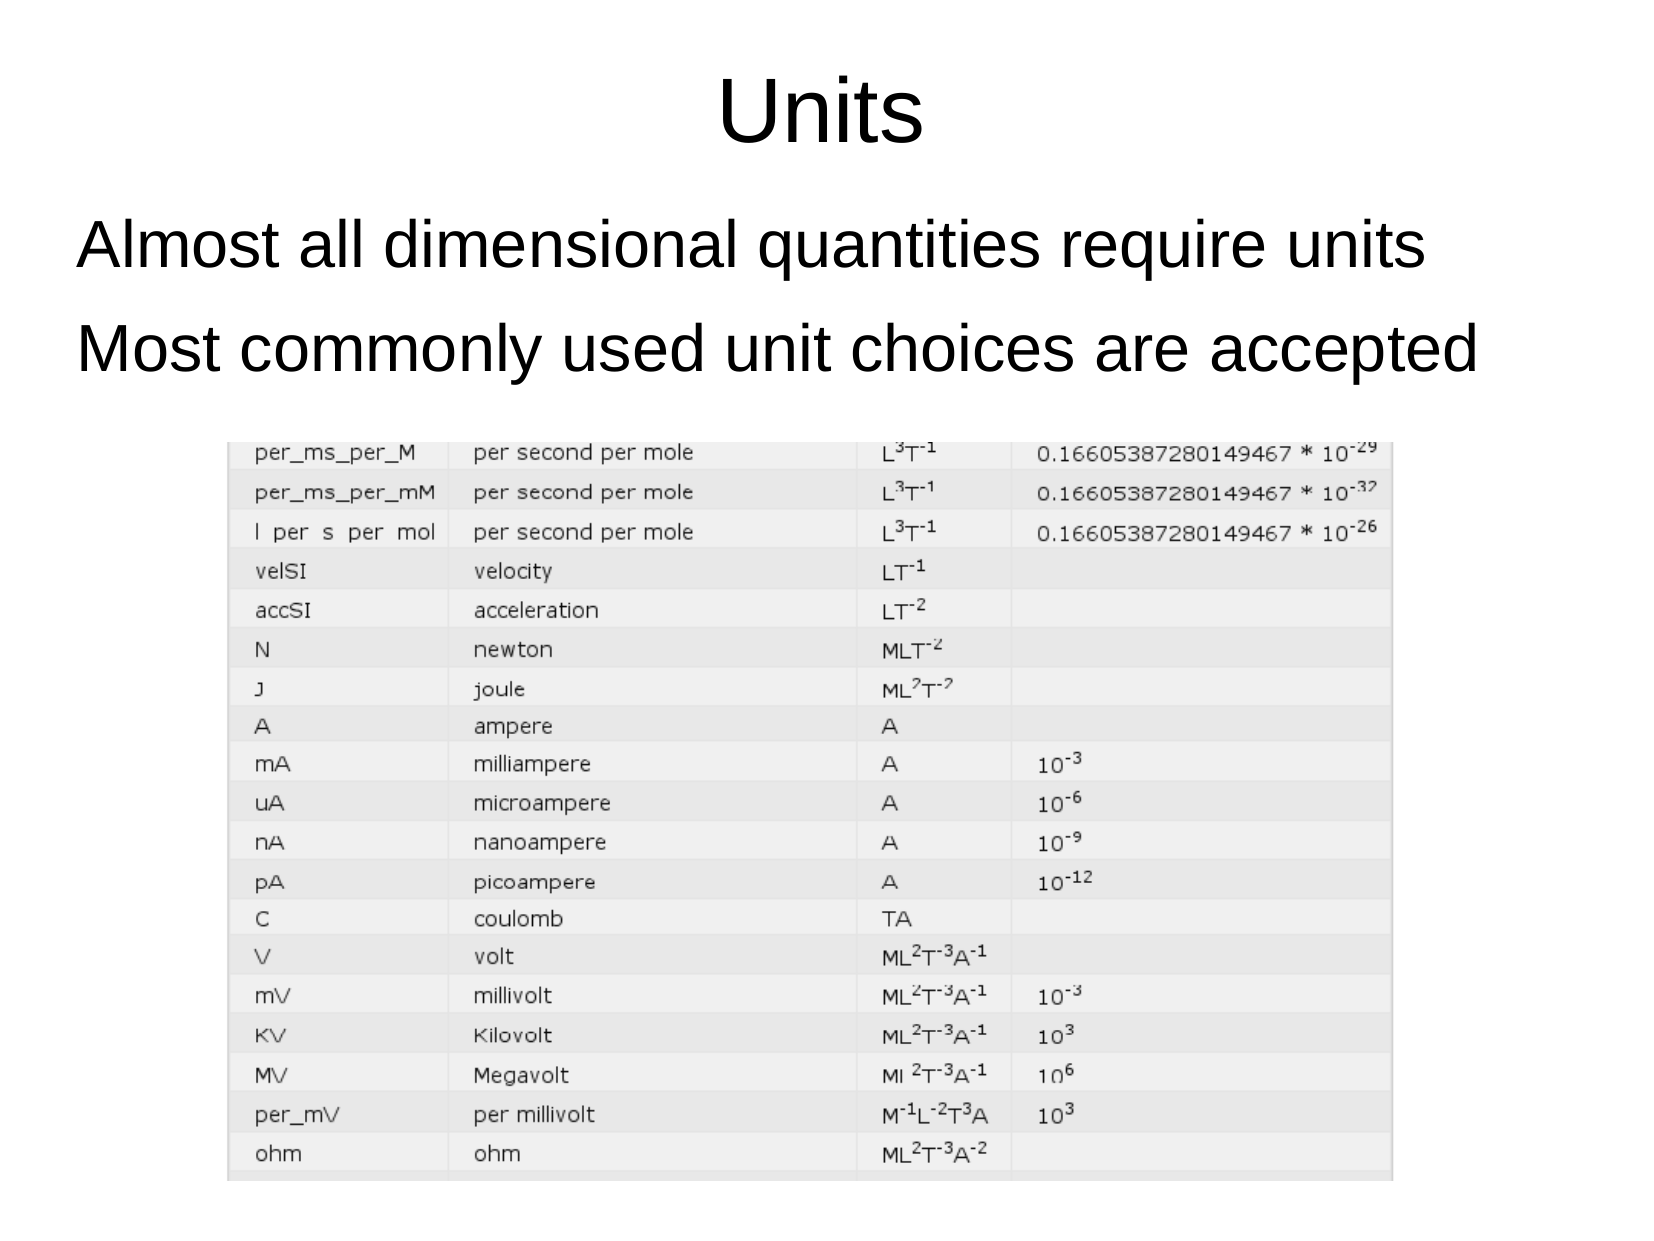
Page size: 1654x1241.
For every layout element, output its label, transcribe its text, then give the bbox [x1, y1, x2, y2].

title Units [76, 14, 1565, 207]
list Almost all dimensional quantities require units Most commonly used unit choices are accepted [59, 206, 1548, 403]
picture [177, 442, 1447, 1181]
